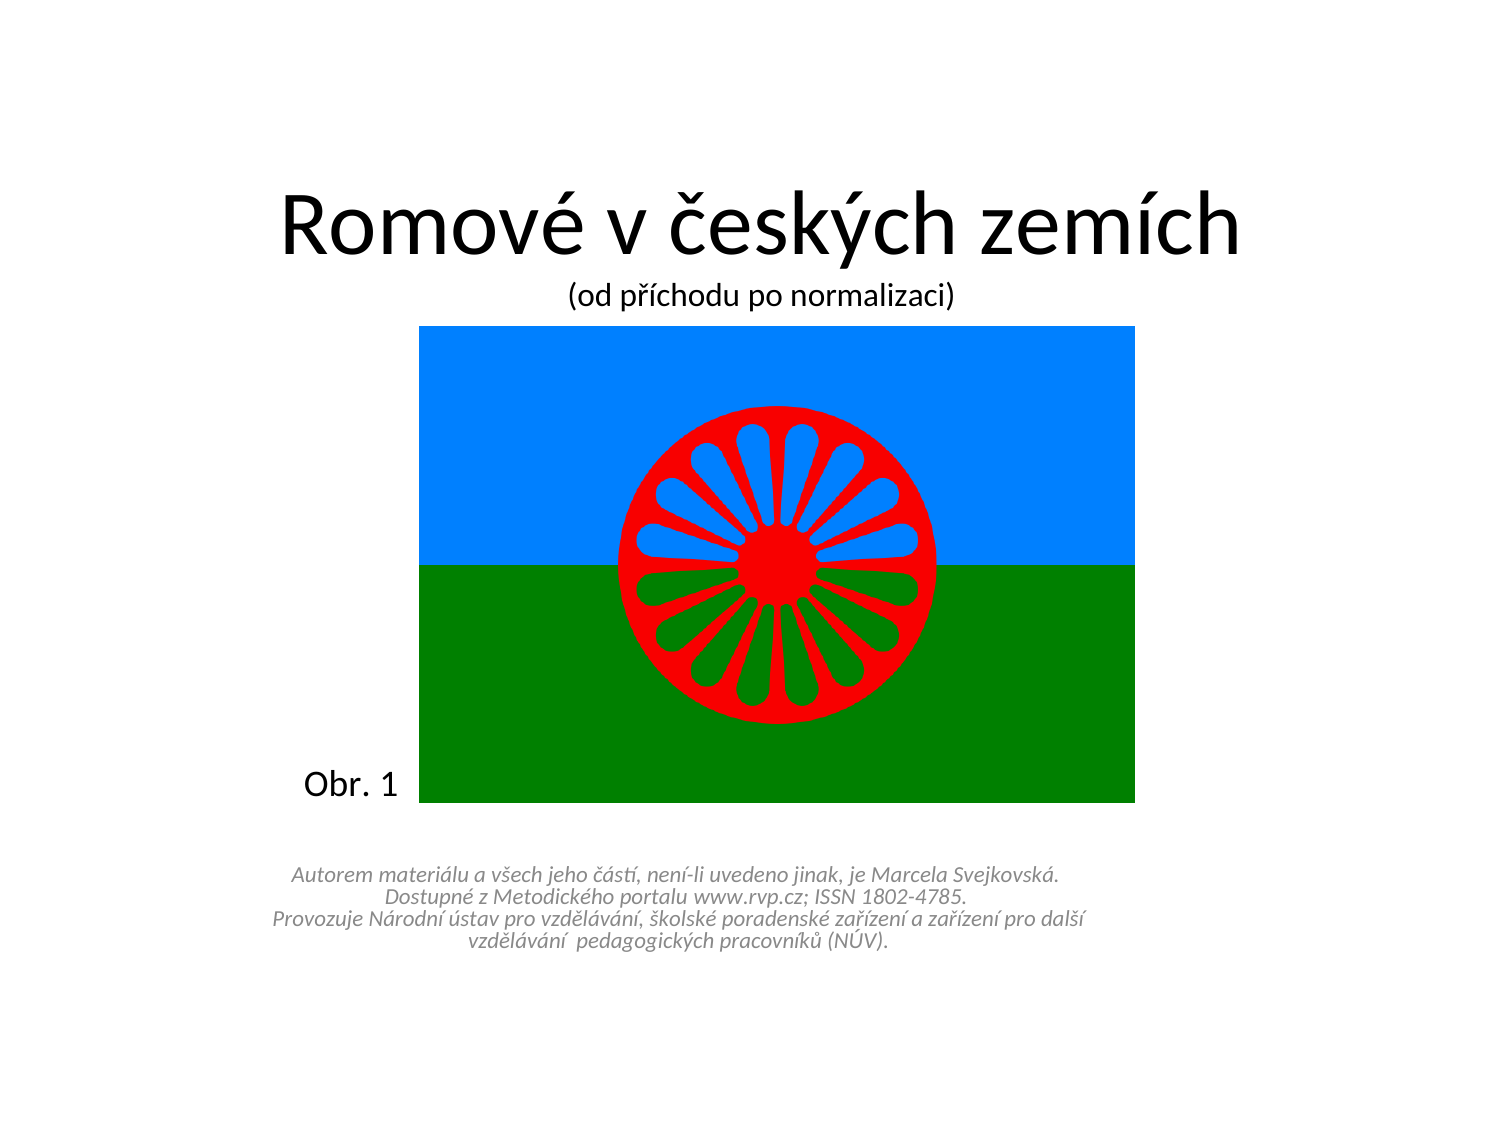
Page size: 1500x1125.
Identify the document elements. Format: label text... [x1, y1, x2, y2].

title Romové v českých zemích (od příchodu po normalizaci) [135, 31, 1388, 445]
text_box Autorem materiálu a všech jeho částí, není-li uvedeno jinak, je Marcela Svejkovská. Dostupné z Metodického portalu www.rvp.cz; ISSN 1802-4785. Provozuje Národní ústav pro vzdělávání, školské poradenské zařízení a zařízení pro další vzdělávání pedagogických pracovníků (NÚV). [206, 857, 1152, 1014]
picture [419, 326, 1135, 803]
text_box Obr. 1 [289, 751, 597, 812]
